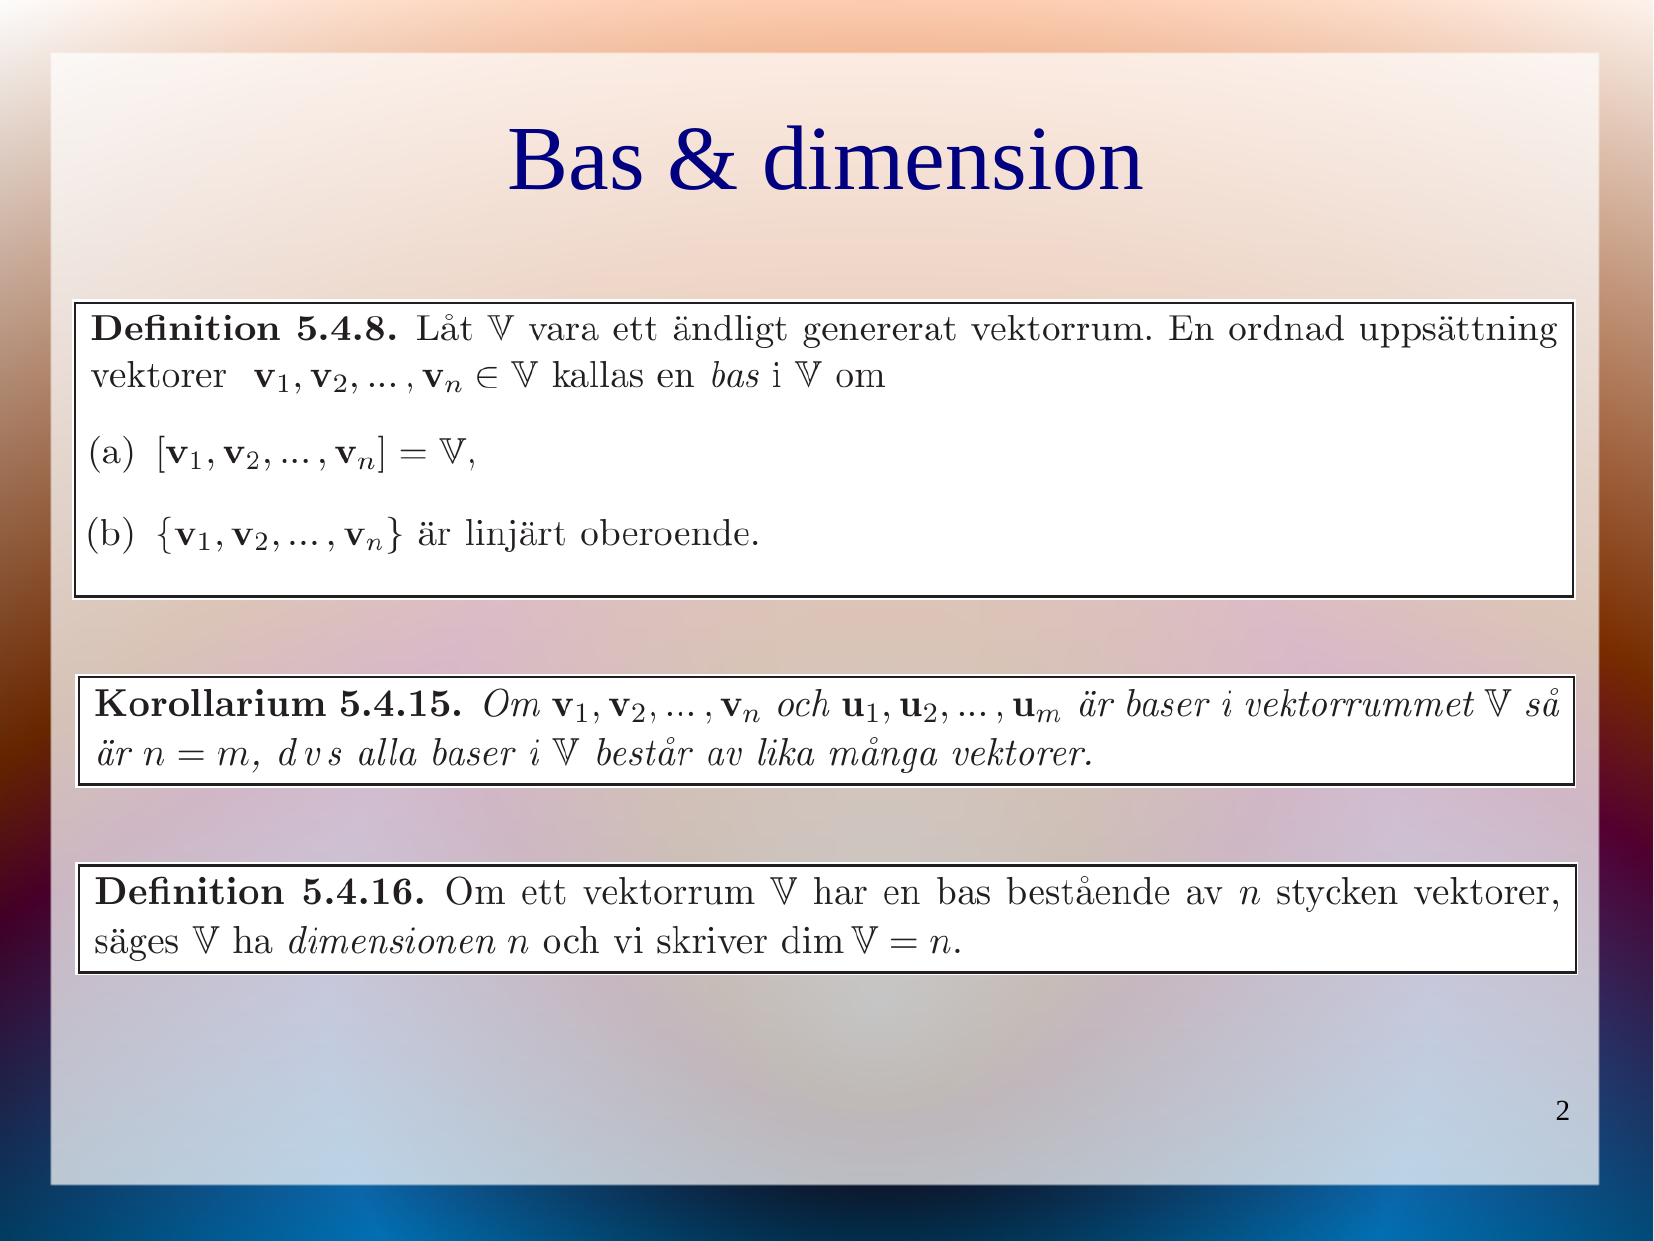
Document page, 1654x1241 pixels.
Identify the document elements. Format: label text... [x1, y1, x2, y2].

title Bas & dimension [82, 62, 1571, 256]
picture [0, 0, 1654, 1241]
